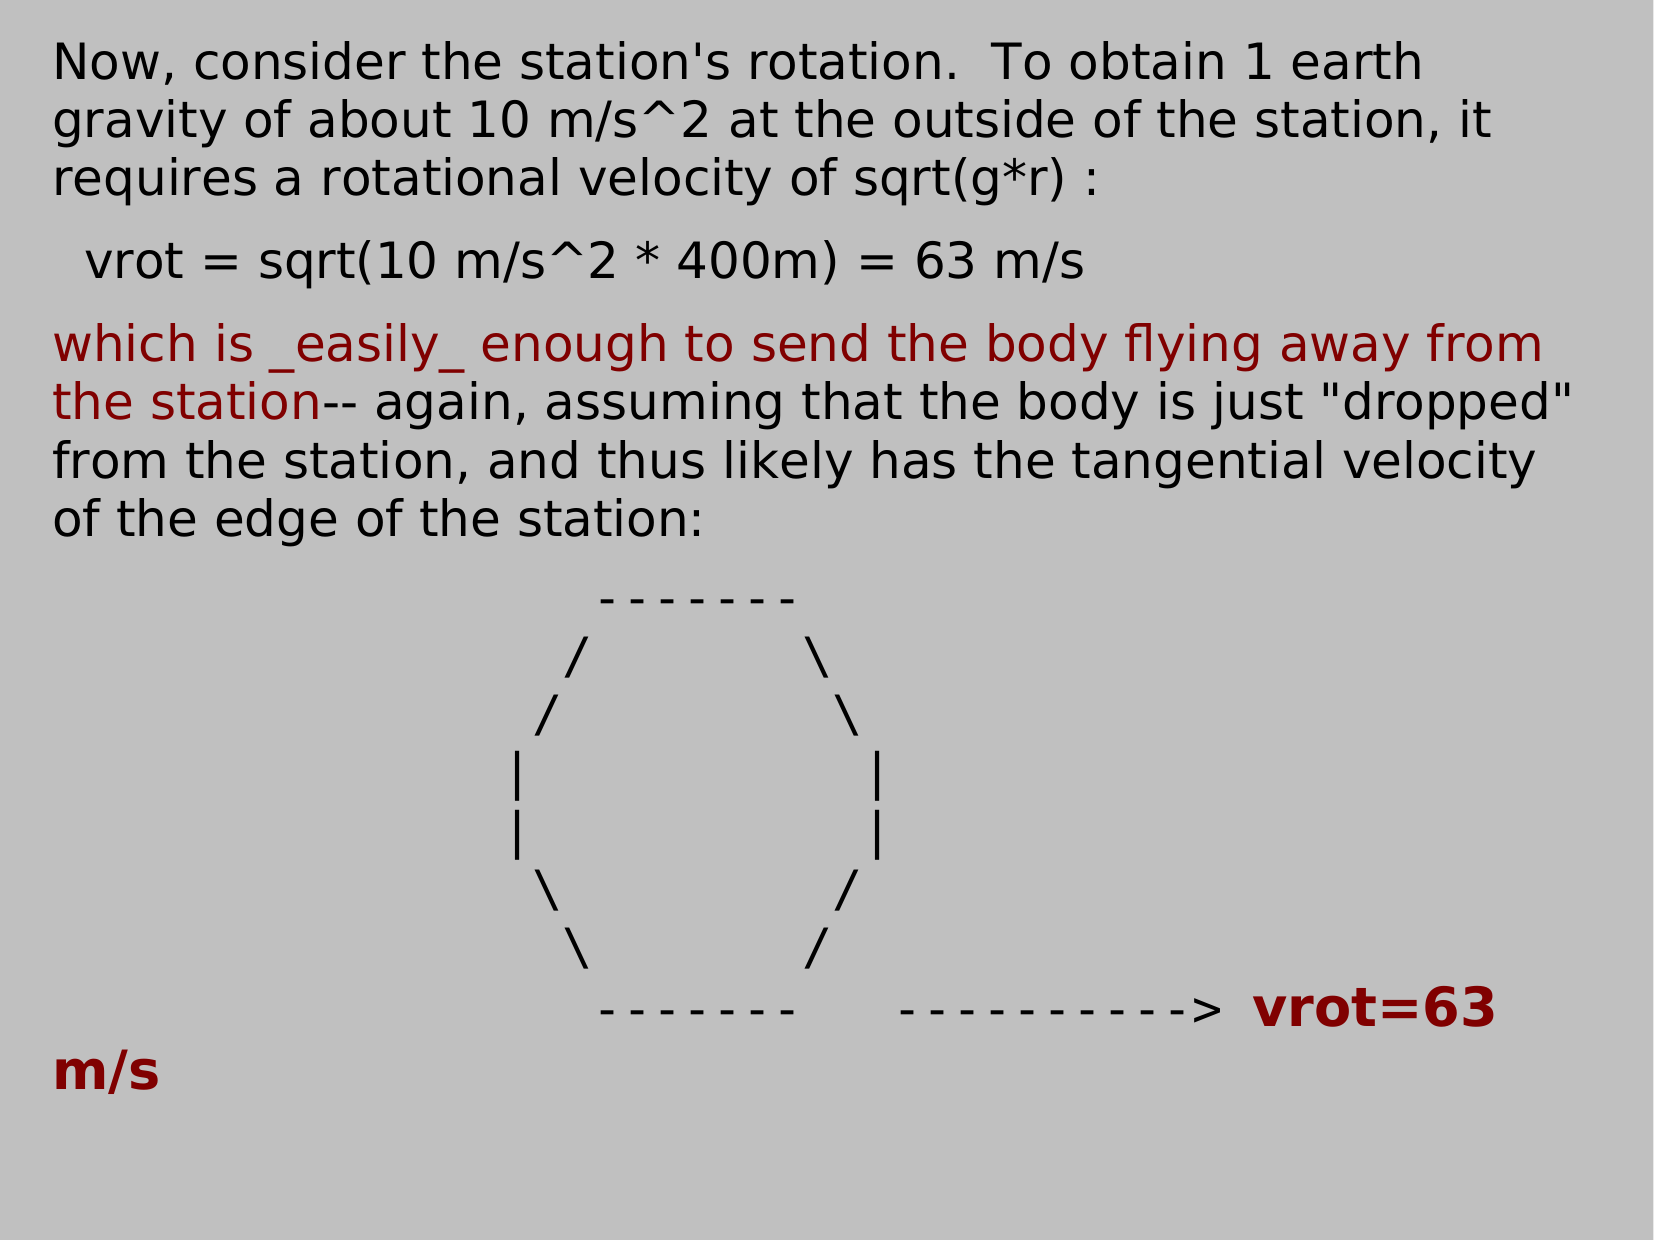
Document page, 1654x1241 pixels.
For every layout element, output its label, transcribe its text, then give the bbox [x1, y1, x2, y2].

text_box Now, consider the station's rotation. To obtain 1 earth gravity of about 10 m/s^2 at the outside of the station, it requires a rotational velocity of sqrt(g*r) : vrot = sqrt(10 m/s^2 * 400m) = 63 m/s which is _easily_ enough to send the body flying away from the station-- again, assuming that the body is just "dropped" from the station, and thus likely has the tangential velocity of the edge of the station: ------- / \ / \ | | | | \ / \ / ------- ----------> vrot=63 m/s [37, 25, 1594, 1130]
